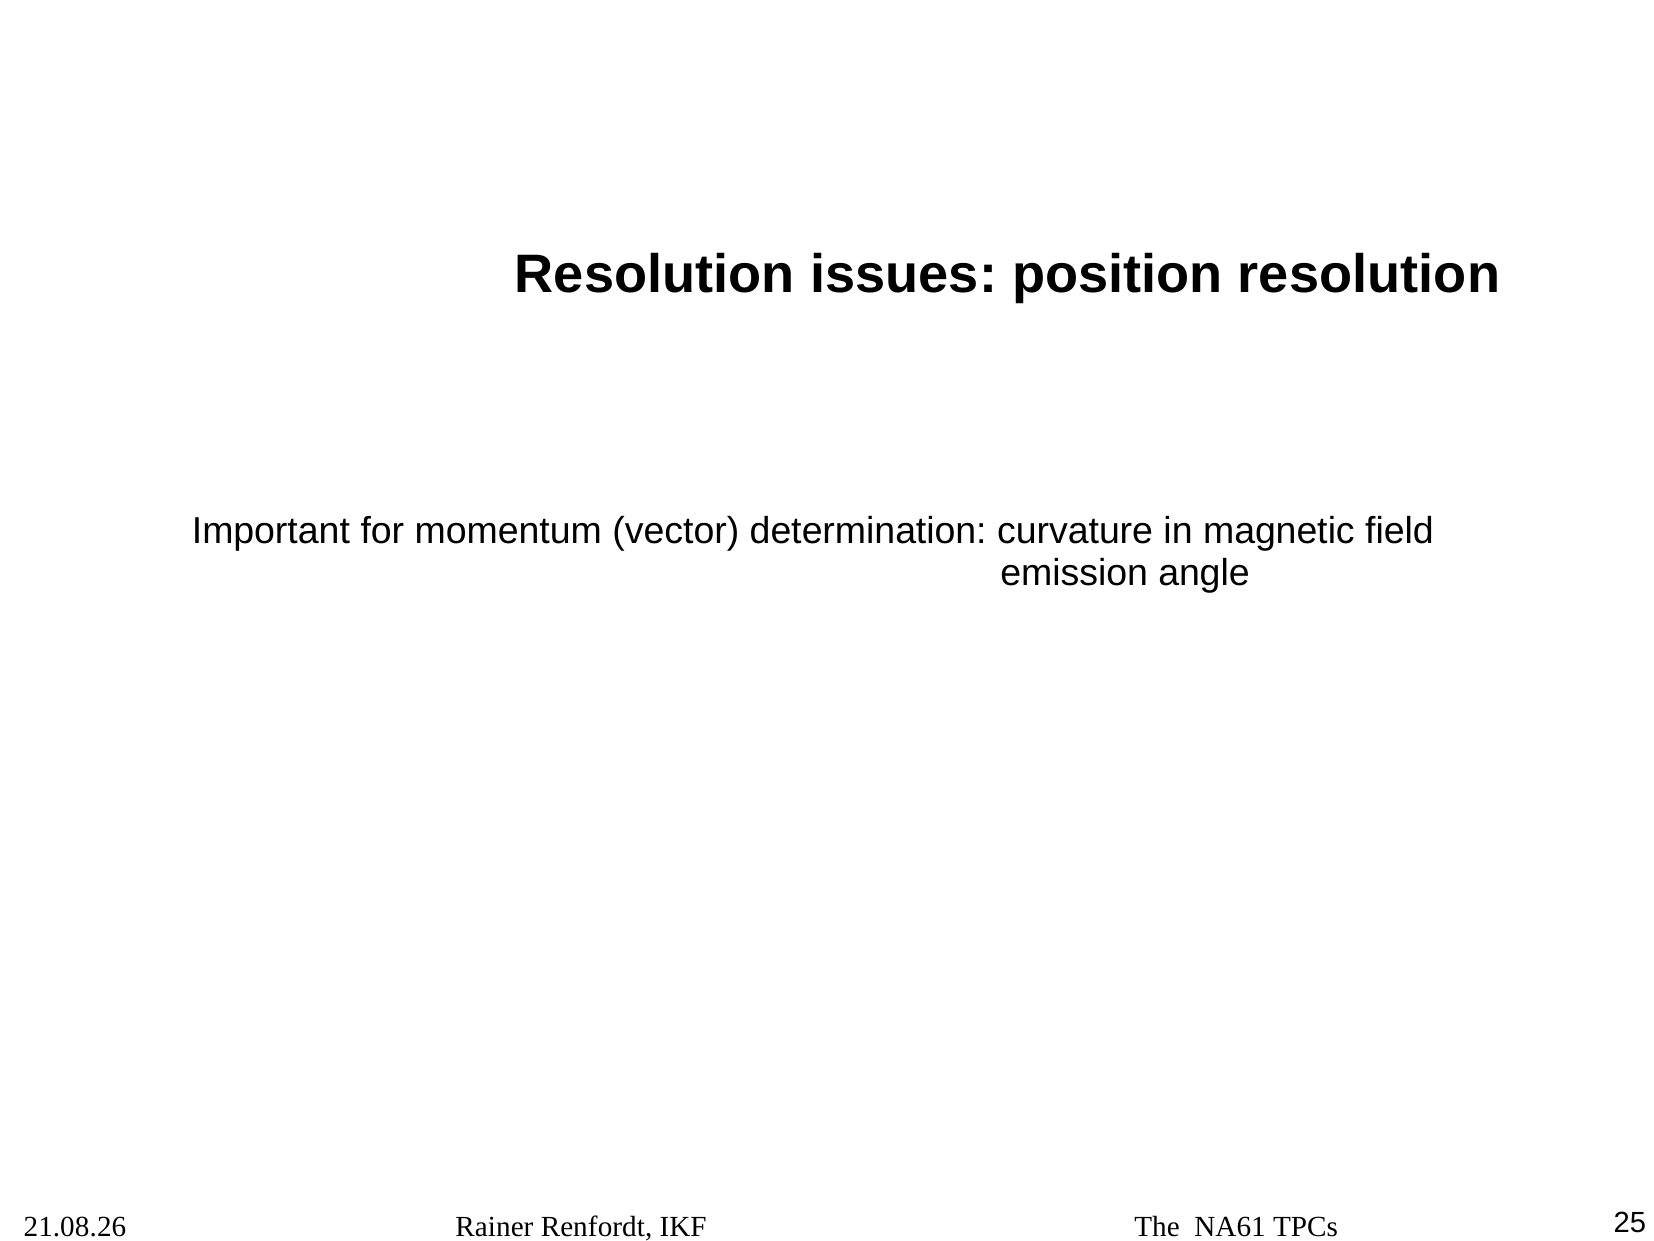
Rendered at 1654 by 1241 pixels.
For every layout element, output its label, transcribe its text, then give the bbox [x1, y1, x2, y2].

text_box Important for momentum (vector) determination: curvature in magnetic field emission angle [177, 501, 1450, 601]
text_box Resolution issues: position resolution [500, 236, 1517, 314]
